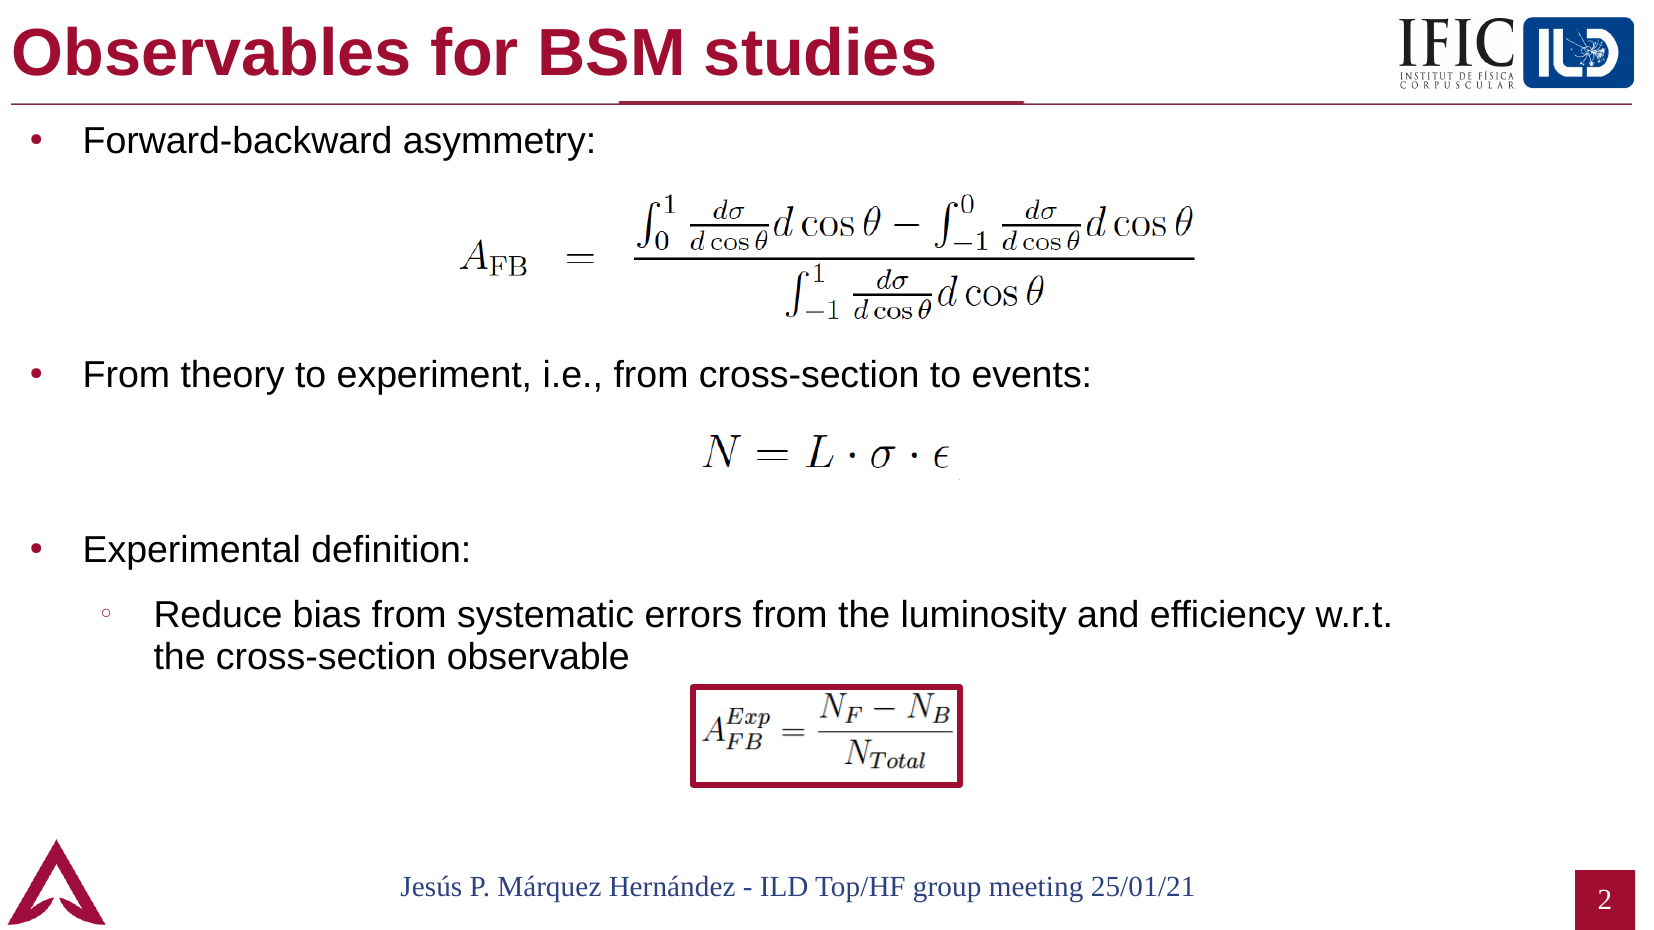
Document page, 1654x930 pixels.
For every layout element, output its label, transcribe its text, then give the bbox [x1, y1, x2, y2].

title Observables for BSM studies [11, 14, 1500, 102]
picture [1500, 16, 1517, 92]
picture [693, 419, 960, 480]
list Forward-backward asymmetry: From theory to experiment, i.e., from cross-section to events: Experimental definition: Reduce bias from systematic errors from the luminosity and efficiency w.r.t. the cross-section observable [11, 119, 1396, 766]
picture [454, 186, 1199, 331]
picture [696, 690, 957, 782]
picture [7, 839, 106, 925]
picture [11, 101, 1632, 105]
picture [1522, 14, 1635, 90]
